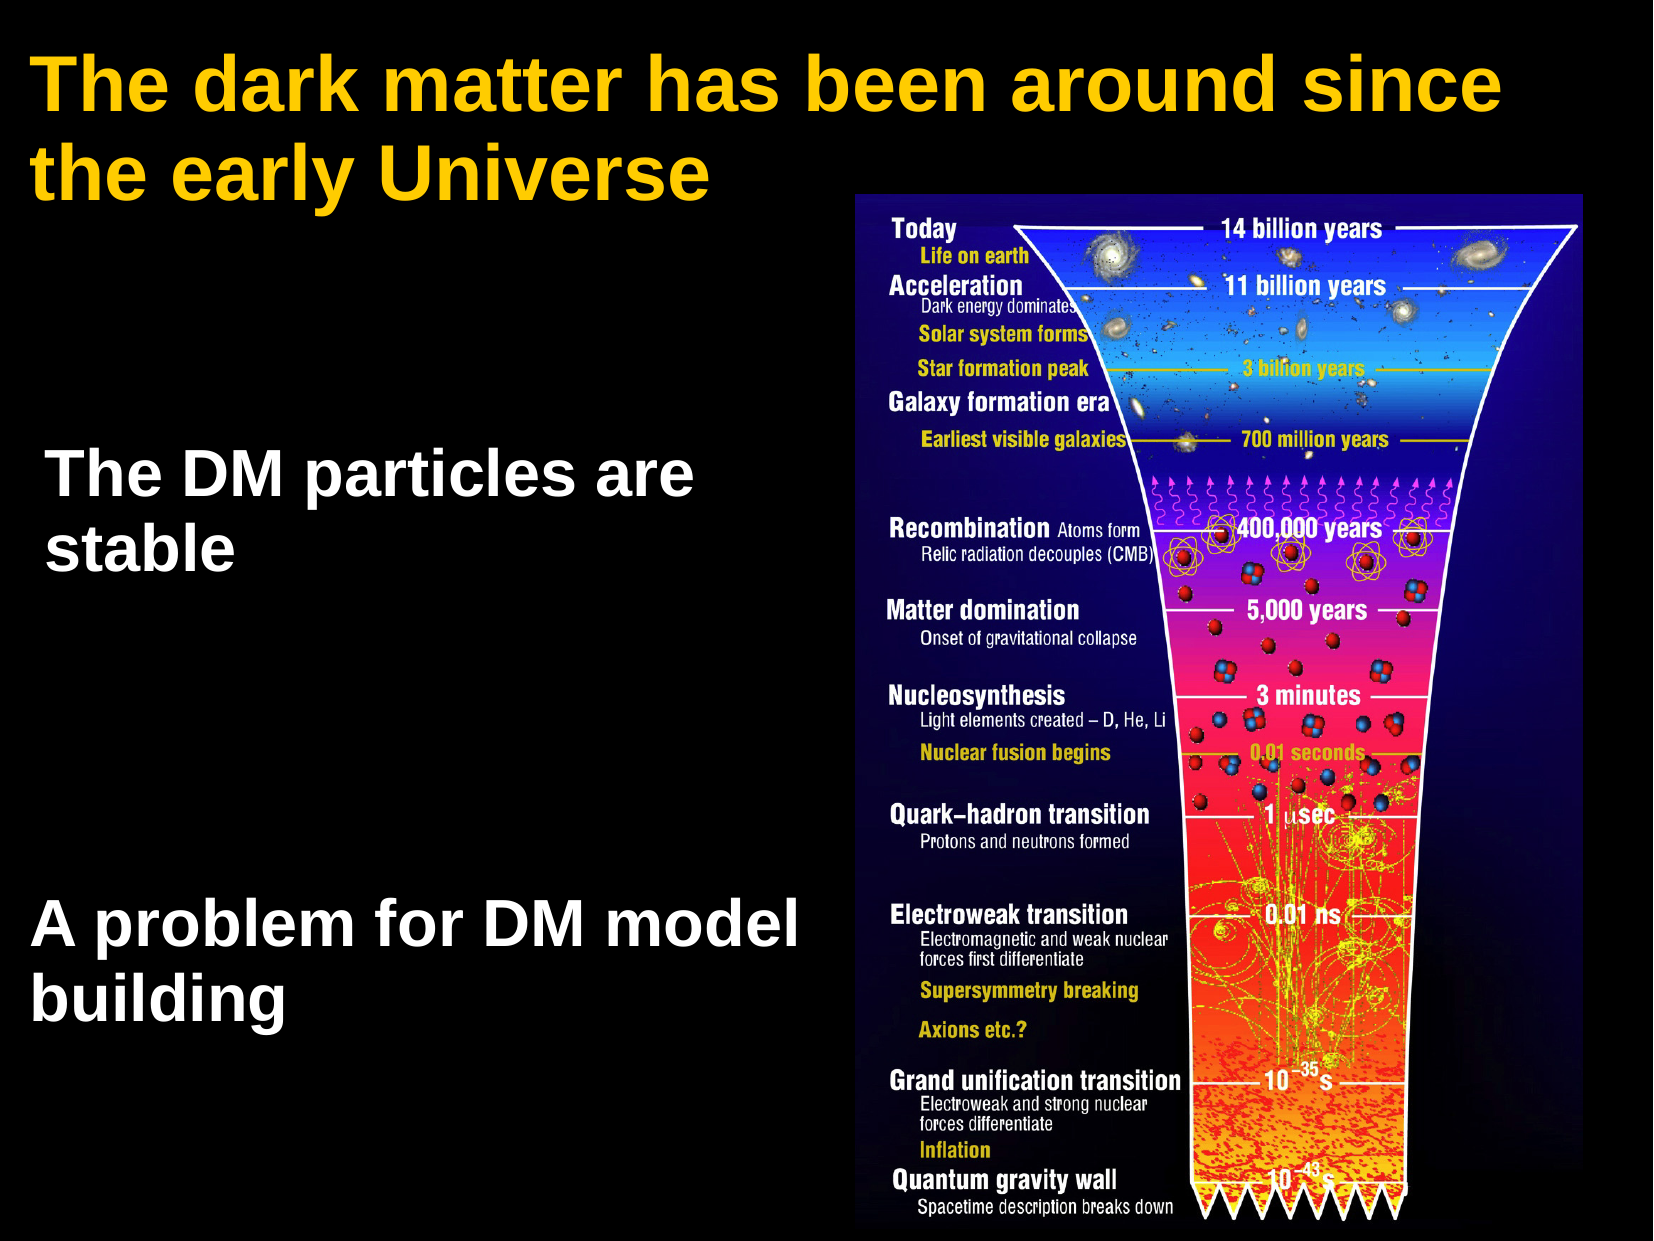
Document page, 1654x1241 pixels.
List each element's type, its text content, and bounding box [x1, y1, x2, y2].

picture [855, 194, 1583, 1229]
text_box The dark matter has been around since the early Universe [15, 32, 1636, 225]
text_box The DM particles are stable [30, 428, 751, 616]
text_box A problem for DM model building [15, 878, 826, 1051]
